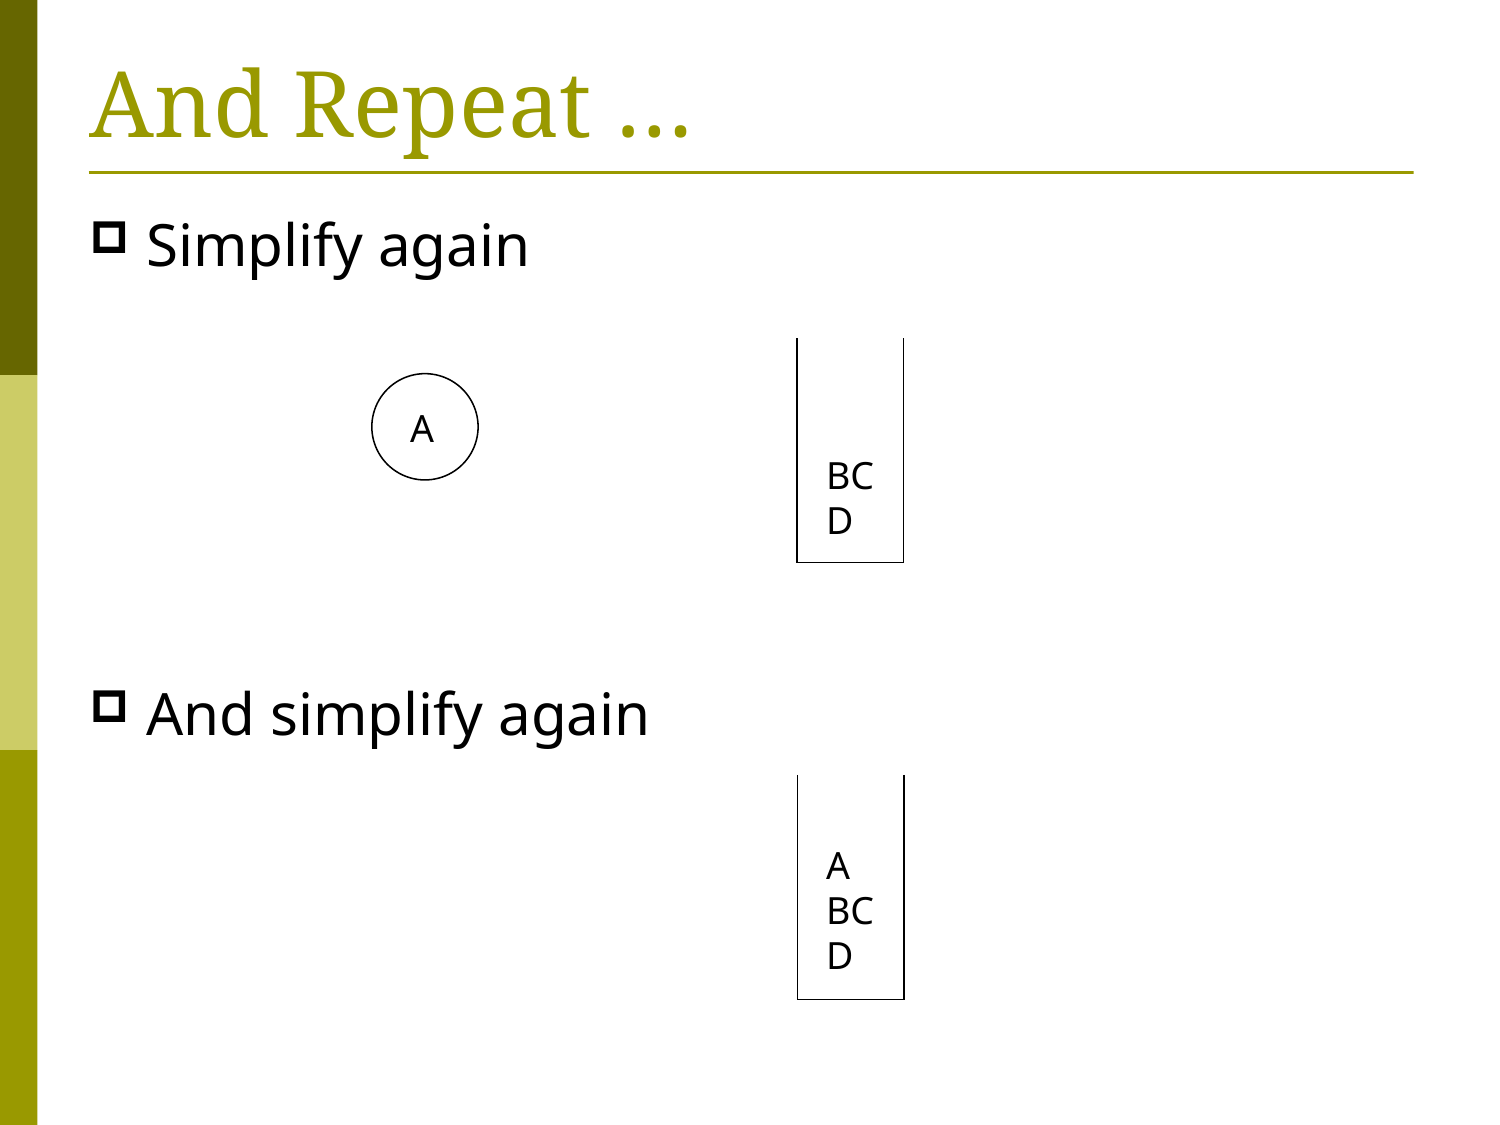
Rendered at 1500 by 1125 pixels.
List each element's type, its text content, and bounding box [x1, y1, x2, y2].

text_box A [395, 397, 455, 458]
title And Repeat … [75, 45, 1426, 173]
list Simplify again And simplify again [75, 196, 1426, 1006]
text_box A BC D [811, 834, 890, 985]
text_box BC D [811, 444, 890, 550]
